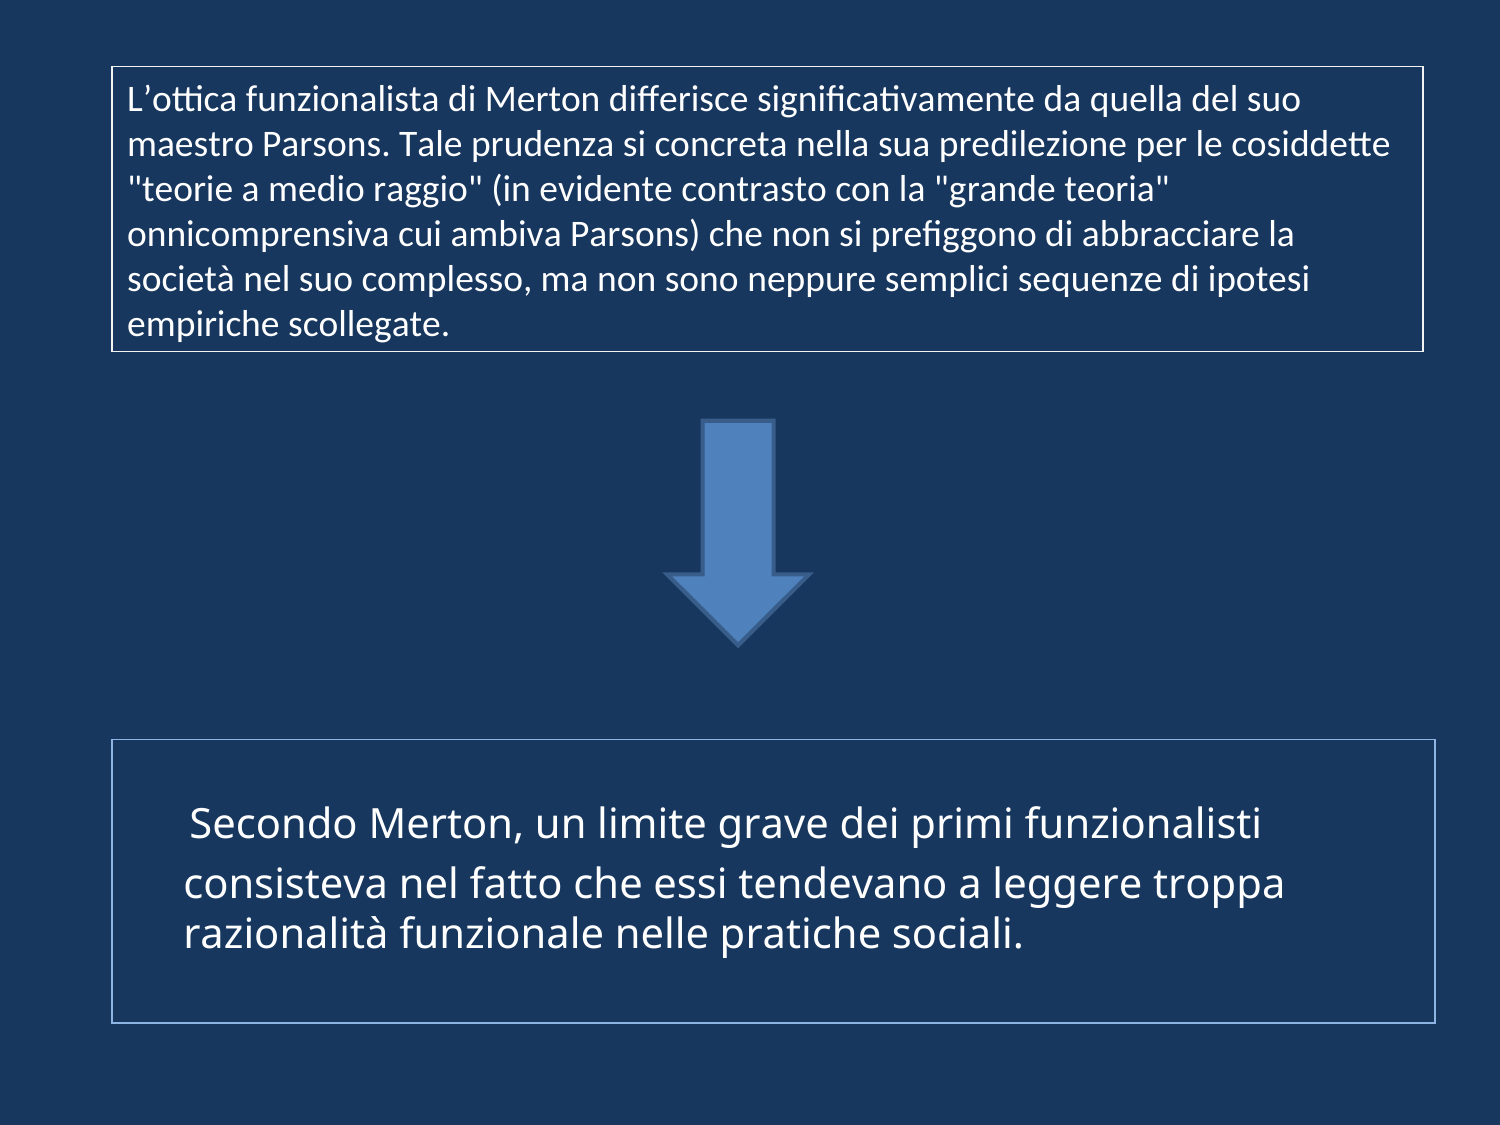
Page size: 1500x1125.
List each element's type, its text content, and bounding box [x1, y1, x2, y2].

text_box [667, 420, 810, 646]
text_box L’ottica funzionalista di Merton differisce significativamente da quella del suo maestro Parsons. Tale prudenza si concreta nella sua predilezione per le cosiddette "teorie a medio raggio" (in evidente contrasto con la "grande teoria" onnicomprensiva cui ambiva Parsons) che non si prefiggono di abbracciare la società nel suo complesso, ma non sono neppure semplici sequenze di ipotesi empiriche scollegate. [112, 66, 1424, 352]
list Secondo Merton, un limite grave dei primi funzionalisti consisteva nel fatto che essi tendevano a leggere troppa razionalità funzionale nelle pratiche sociali. [112, 739, 1436, 1024]
